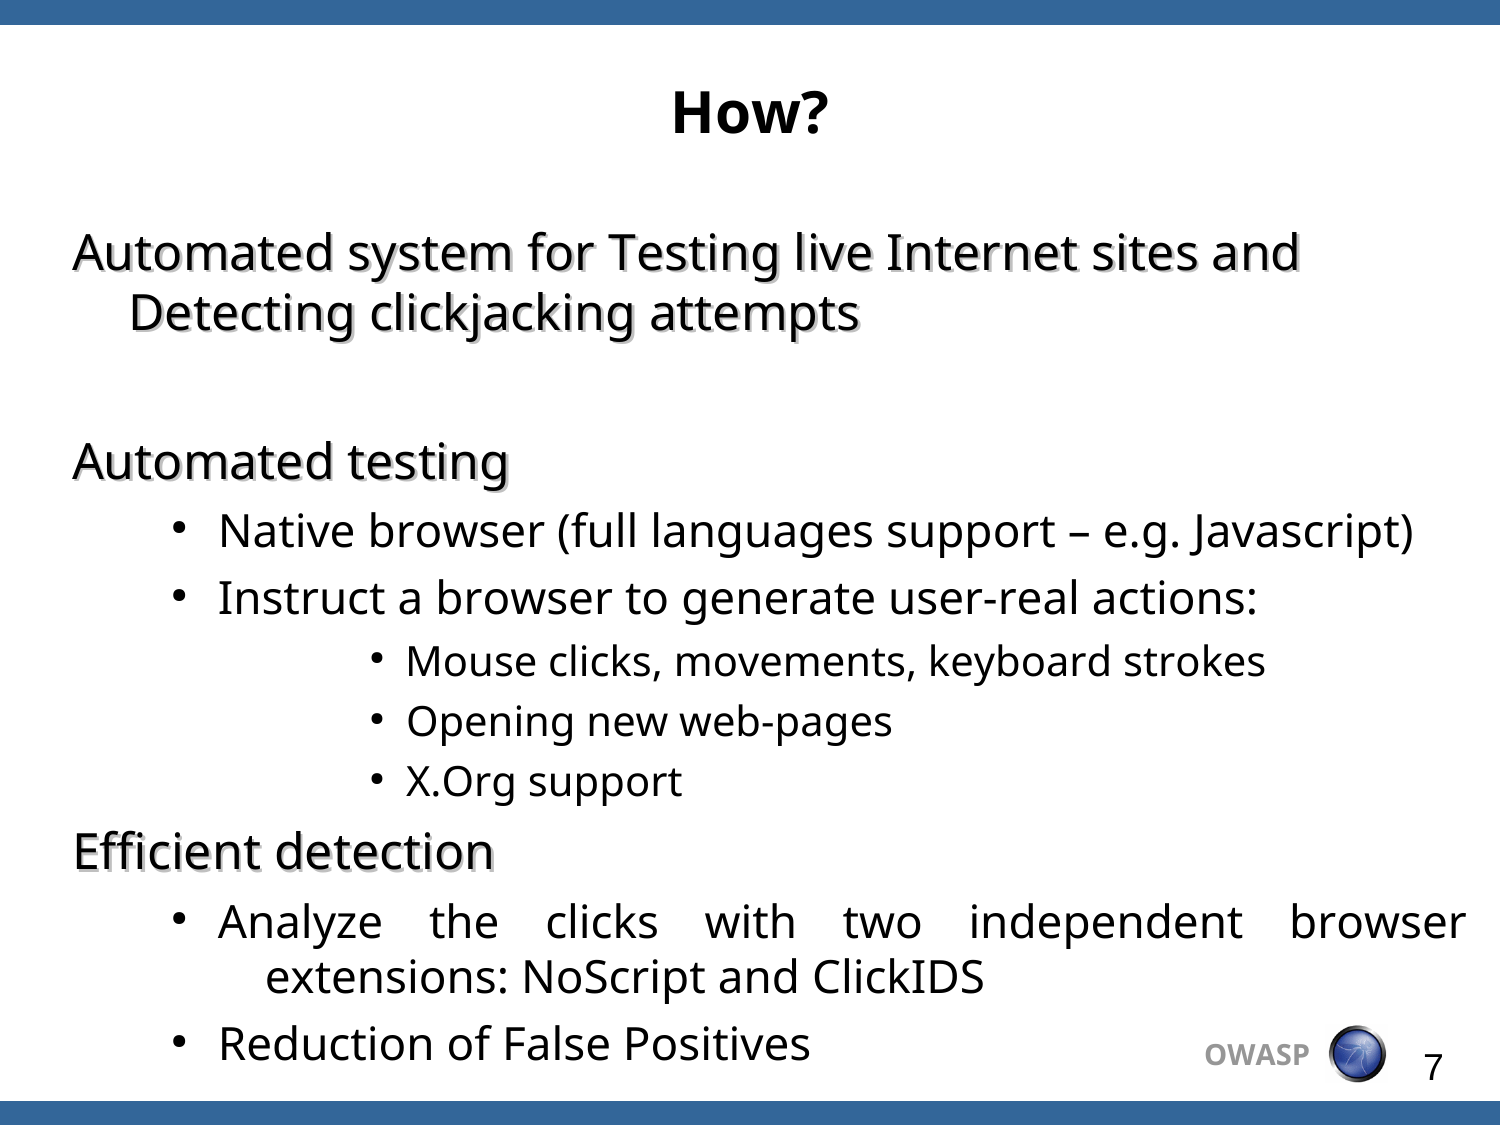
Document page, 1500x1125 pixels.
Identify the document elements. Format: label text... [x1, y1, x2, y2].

list Automated system for Testing live Internet sites and Detecting clickjacking attempts Automated testing Native browser (full languages support – e.g. Javascript) Instruct a browser to generate user-real actions: Mouse clicks, movements, keyboard strokes Opening new web-pages X.Org support Efficient detection Analyze the clicks with two independent browser extensions: NoScript and ClickIDS Reduction of False Positives [57, 212, 1483, 1078]
picture [1325, 1078, 1388, 1083]
title How? [75, 24, 1425, 196]
